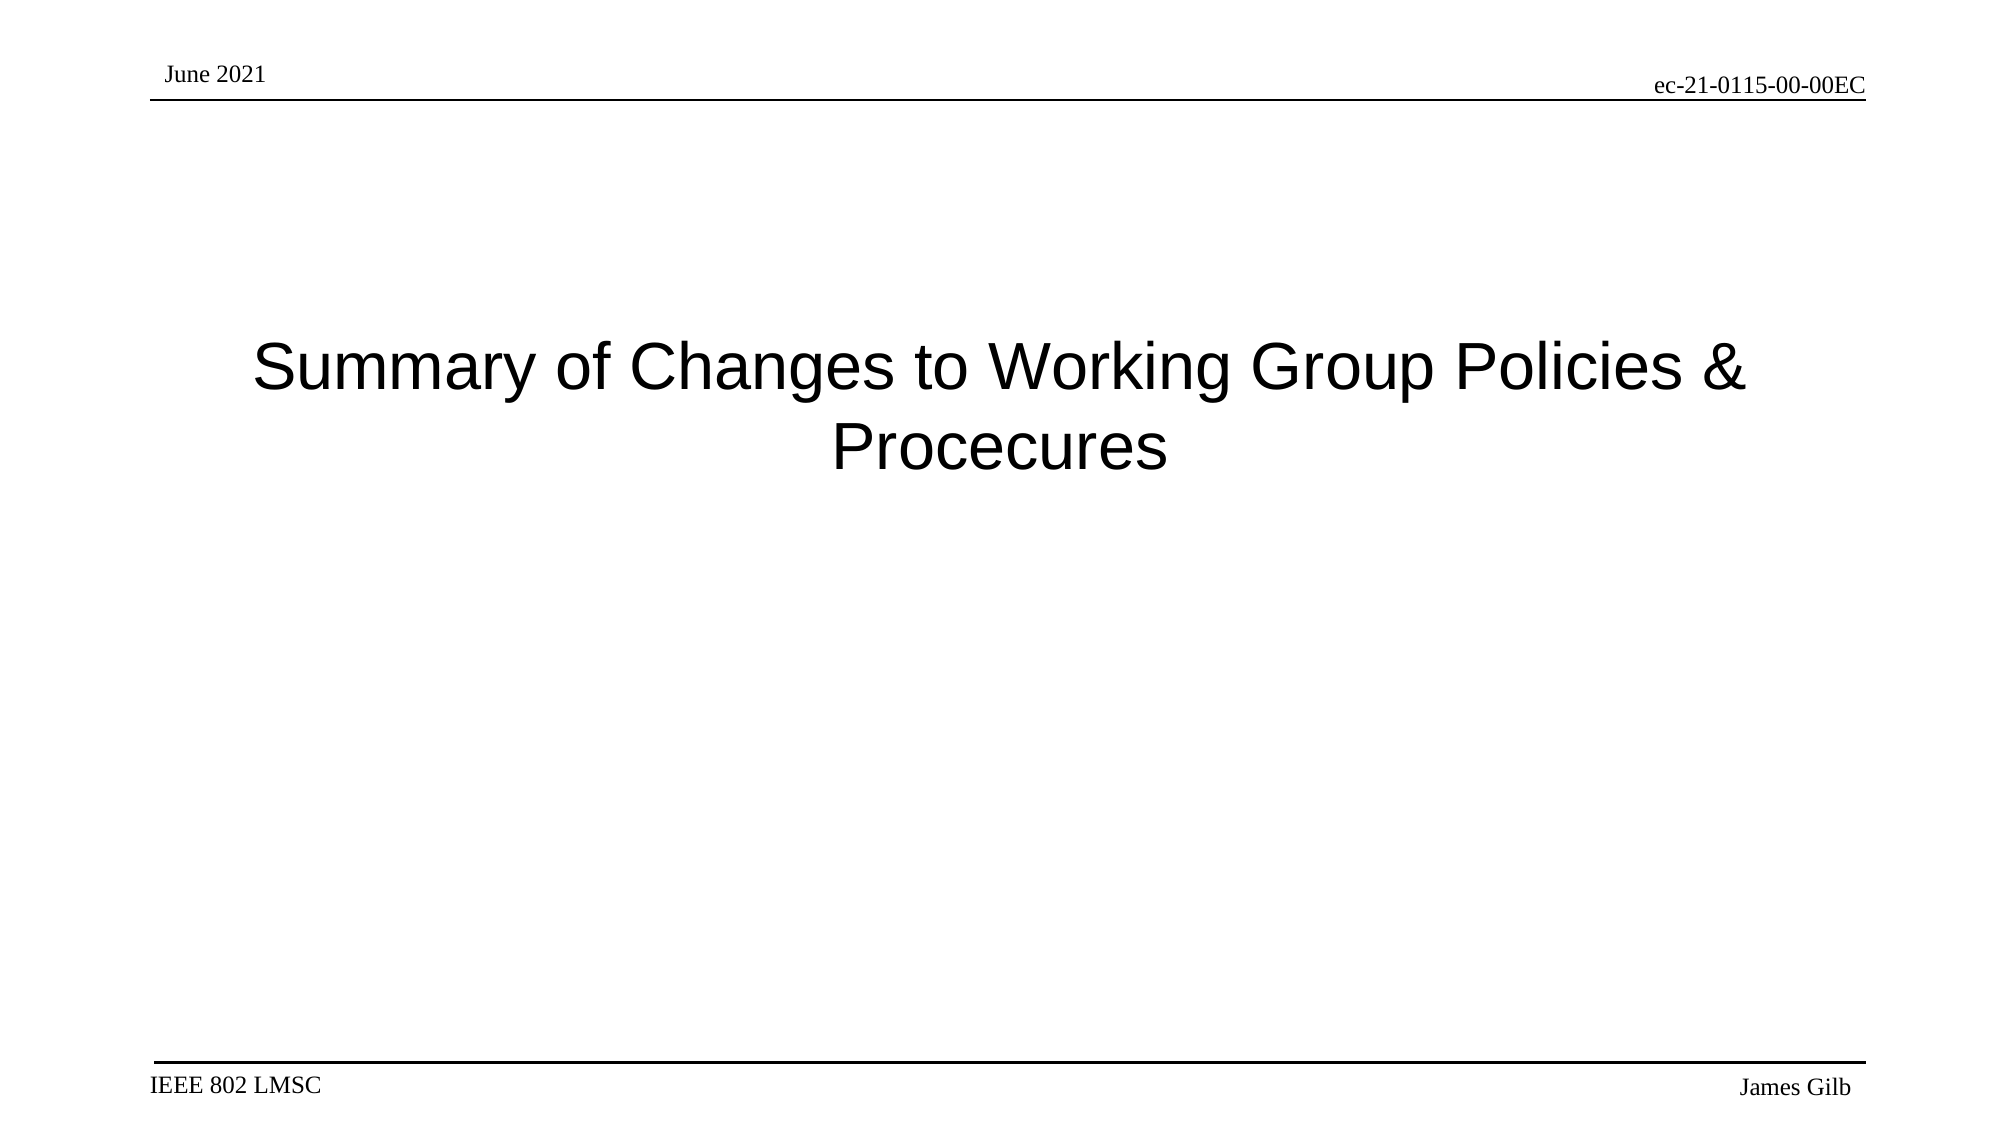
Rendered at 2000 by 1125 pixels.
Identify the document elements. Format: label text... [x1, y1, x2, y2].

subtitle Summary of Changes to Working Group Policies & Procecures [125, 112, 1876, 693]
